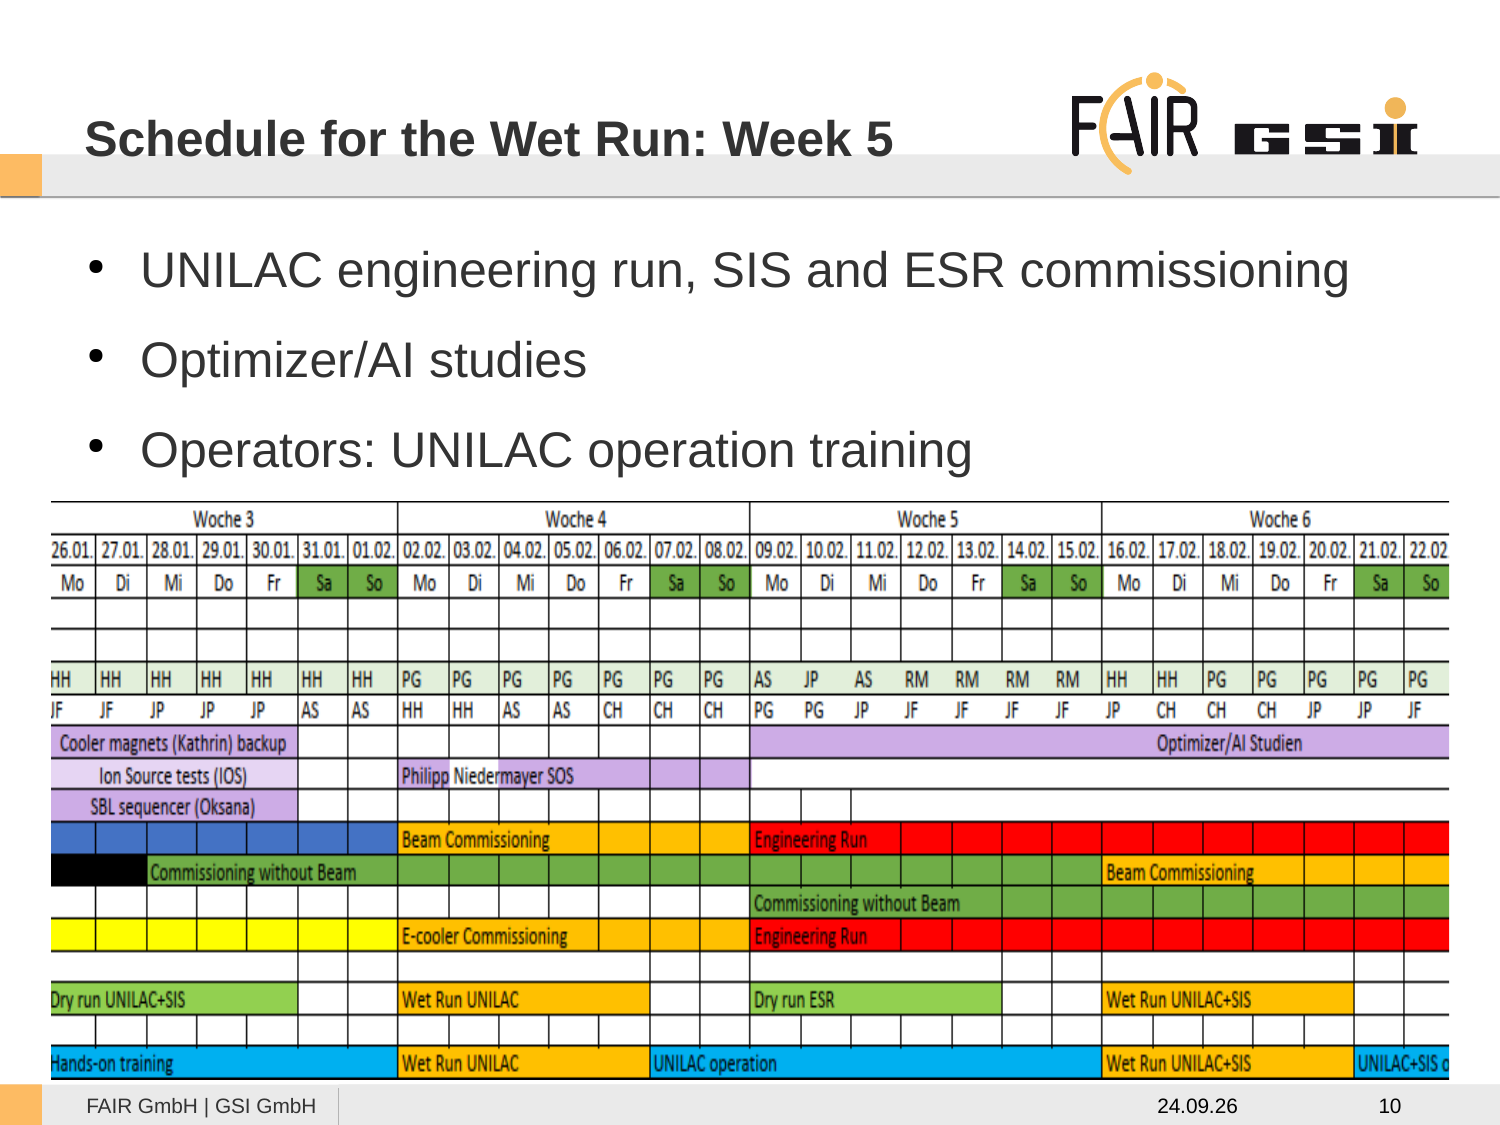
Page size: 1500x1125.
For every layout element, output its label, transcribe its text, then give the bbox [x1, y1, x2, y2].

list UNILAC engineering run, SIS and ESR commissioning Optimizer/AI studies Operators: UNILAC operation training [69, 237, 1417, 484]
picture [162, 1062, 167, 1070]
picture [51, 501, 1450, 1080]
picture [1233, 95, 1419, 154]
title Schedule for the Wet Run: Week 5 [69, 44, 986, 174]
picture [1071, 70, 1199, 177]
